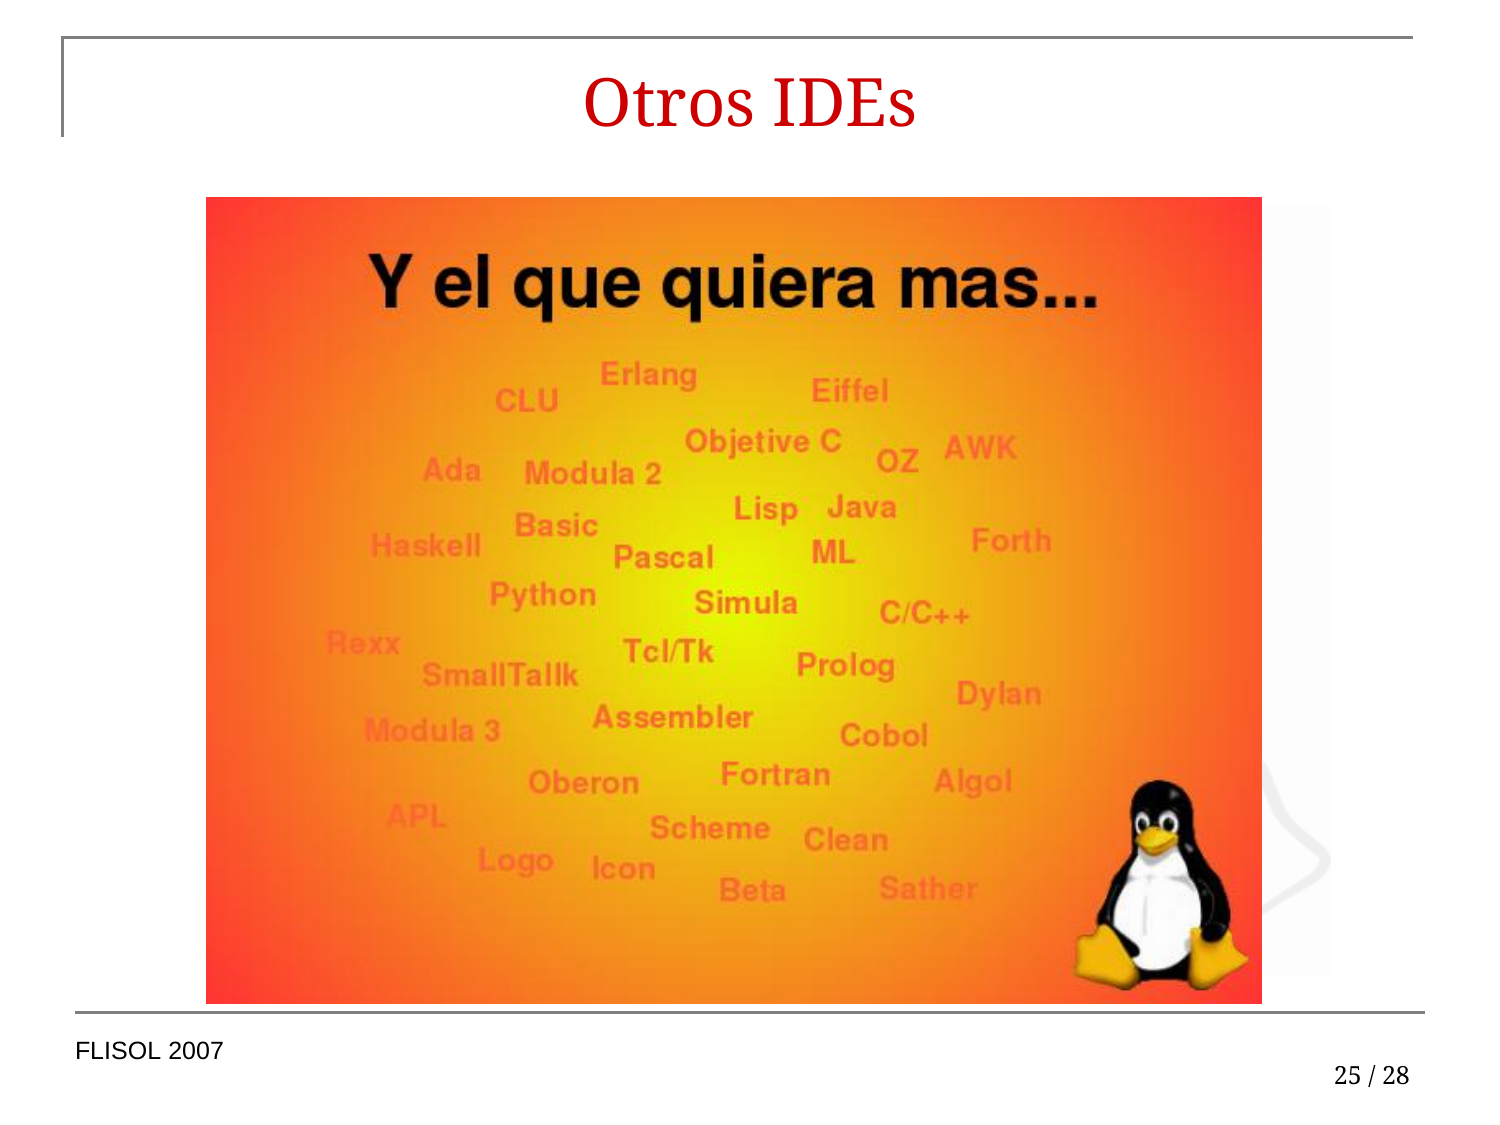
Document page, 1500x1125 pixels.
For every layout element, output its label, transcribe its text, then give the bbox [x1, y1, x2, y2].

picture [206, 197, 1331, 1004]
title Otros IDEs [75, 52, 1426, 148]
